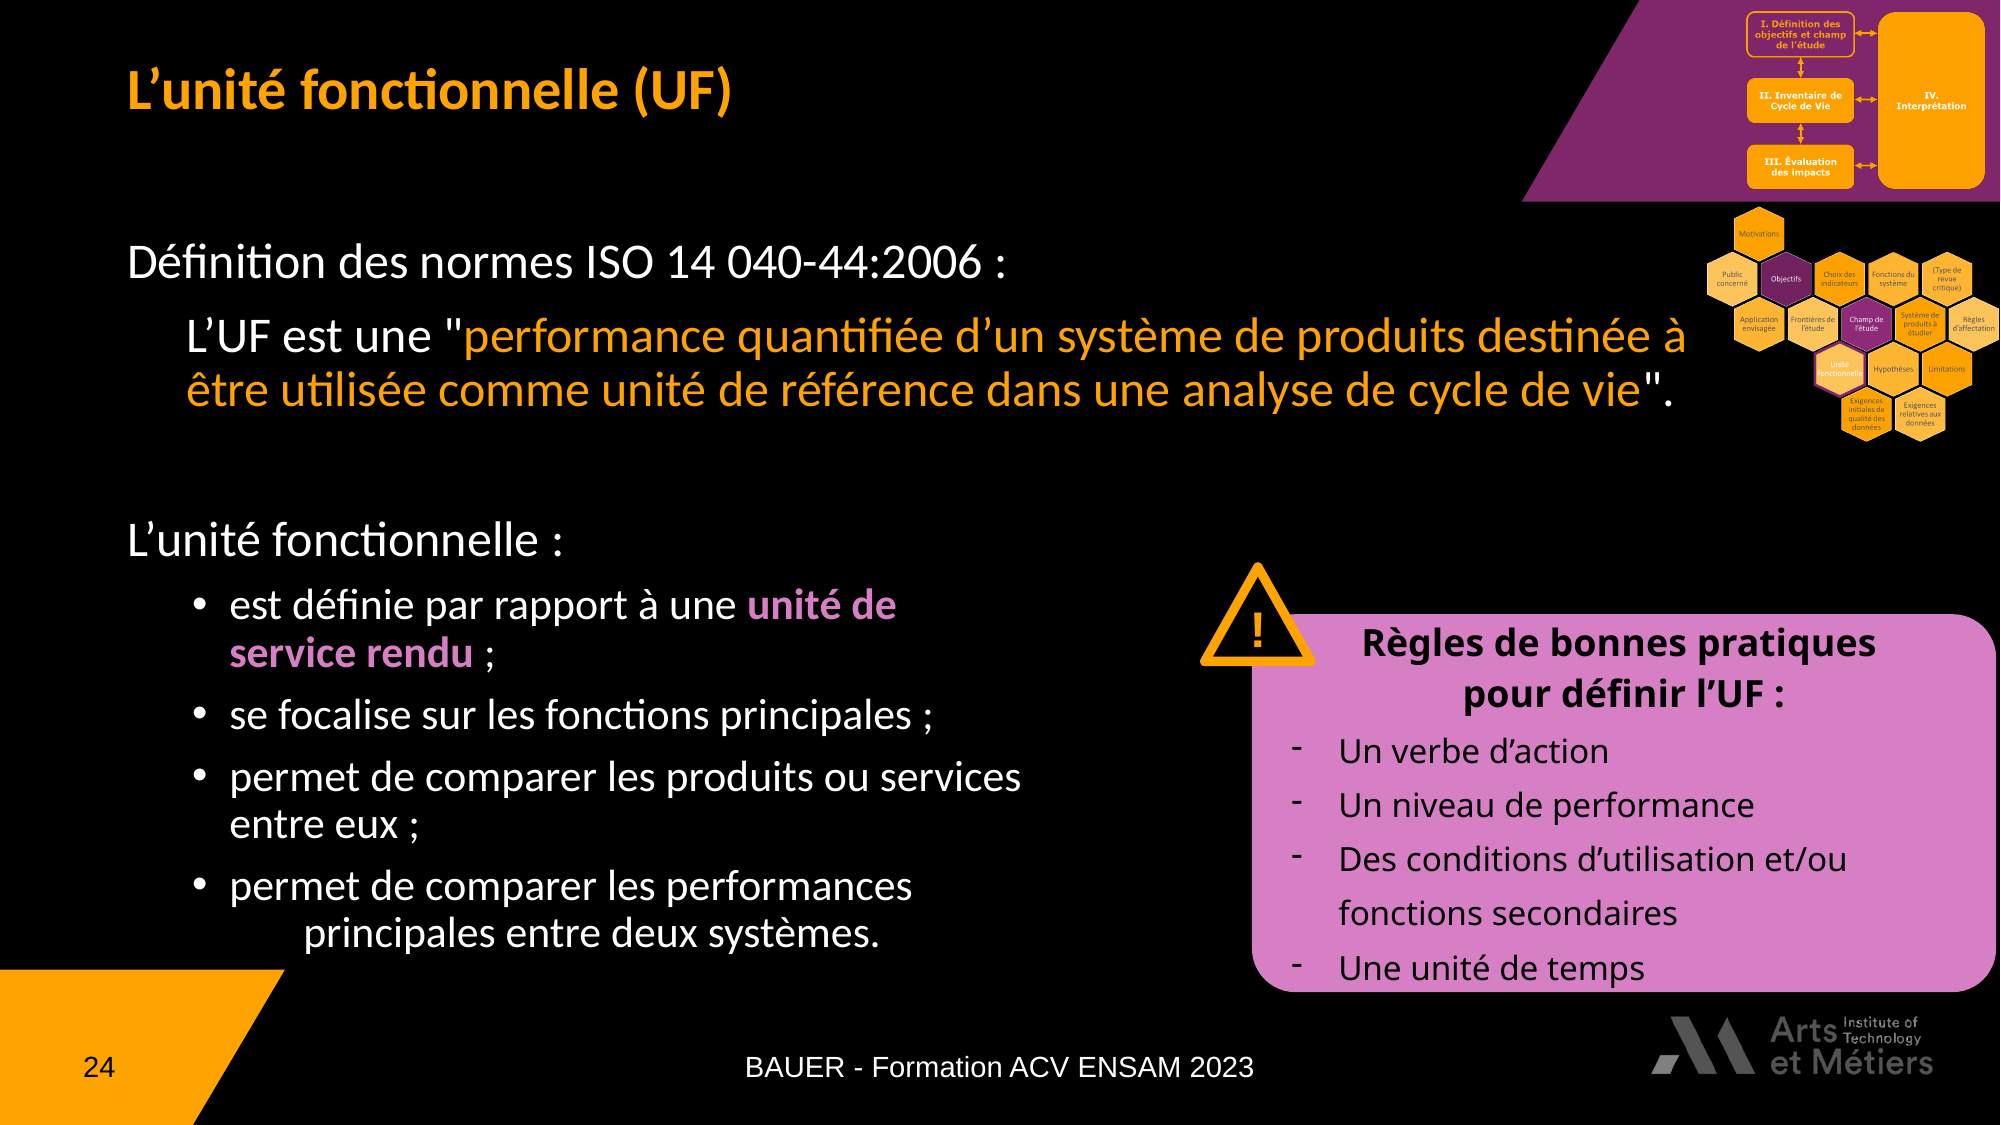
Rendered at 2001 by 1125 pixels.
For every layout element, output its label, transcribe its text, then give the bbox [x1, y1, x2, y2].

picture [1707, 206, 2000, 442]
list Définition des normes ISO 14 040-44:2006 : L’UF est une "performance quantifiée d’un système de produits destinée à être utilisée comme unité de référence dans une analyse de cycle de vie". L’unité fonctionnelle : est définie par rapport à une unité de service rendu ; se focalise sur les fonctions principales ; permet de comparer les produits ou services entre eux ; permet de comparer les performances principales entre deux systèmes. [112, 227, 1725, 937]
title L’unité fonctionnelle (UF) [112, 51, 1252, 166]
text_box ! [1204, 566, 1312, 662]
text_box Règles de bonnes pratiques pour définir l’UF : Un verbe d’action Un niveau de performance Des conditions d’utilisation et/ou fonctions secondaires Une unité de temps [1251, 614, 1997, 993]
picture [1746, 11, 1985, 189]
picture [1631, 997, 1952, 1093]
